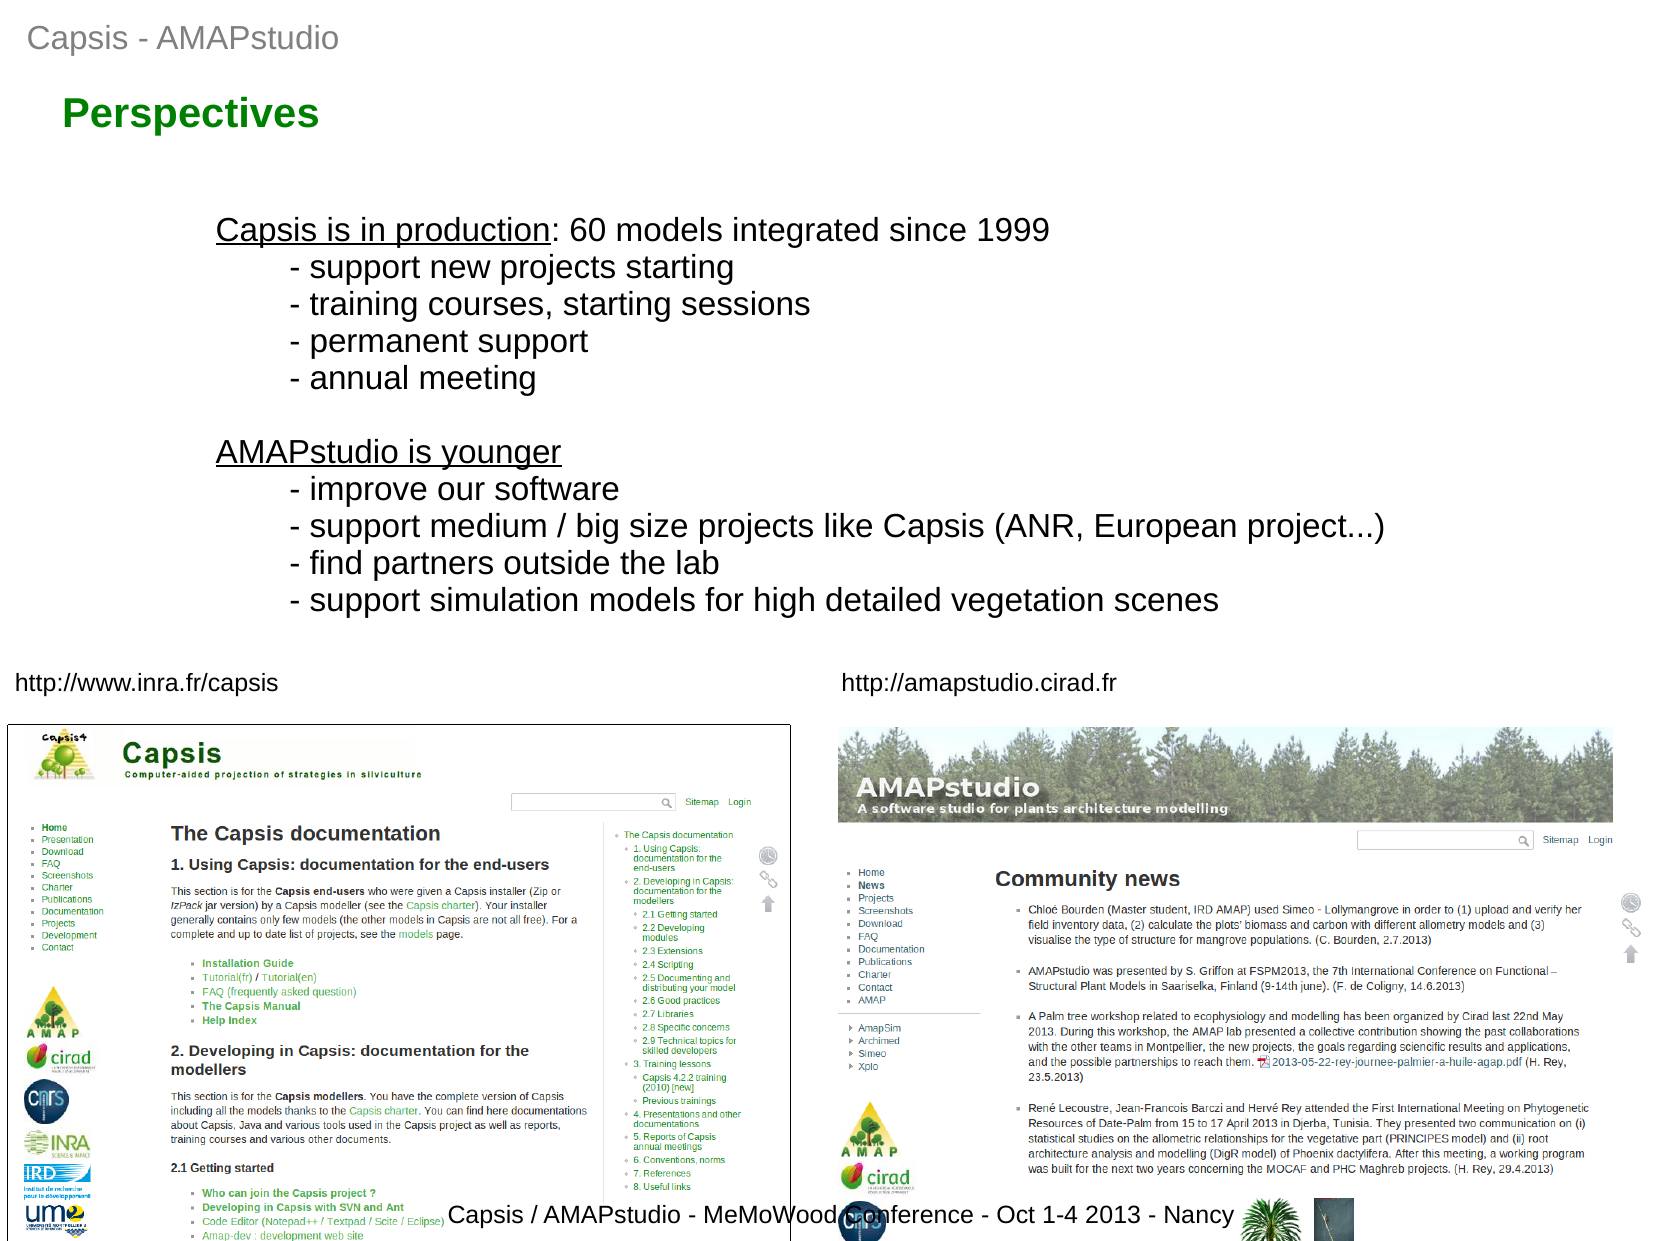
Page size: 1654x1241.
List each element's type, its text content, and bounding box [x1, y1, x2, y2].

text_box Capsis - AMAPstudio [11, 11, 426, 64]
picture [7, 724, 792, 1241]
text_box Perspectives [47, 82, 1418, 144]
text_box Capsis / AMAPstudio - MeMoWood Conference - Oct 1-4 2013 - Nancy [307, 1192, 1377, 1236]
picture [834, 724, 1654, 1241]
text_box Capsis is in production: 60 models integrated since 1999 - support new projects starting - training courses, starting sessions - permanent support - annual meeting AMAPstudio is younger - improve our software - support medium / big size projects like Capsis (ANR, European project...) - find partners outside the lab - support simulation models for high detailed vegetation scenes [200, 203, 1477, 626]
text_box http://amapstudio.cirad.fr [826, 661, 1276, 705]
text_box http://www.inra.fr/capsis [0, 661, 449, 705]
